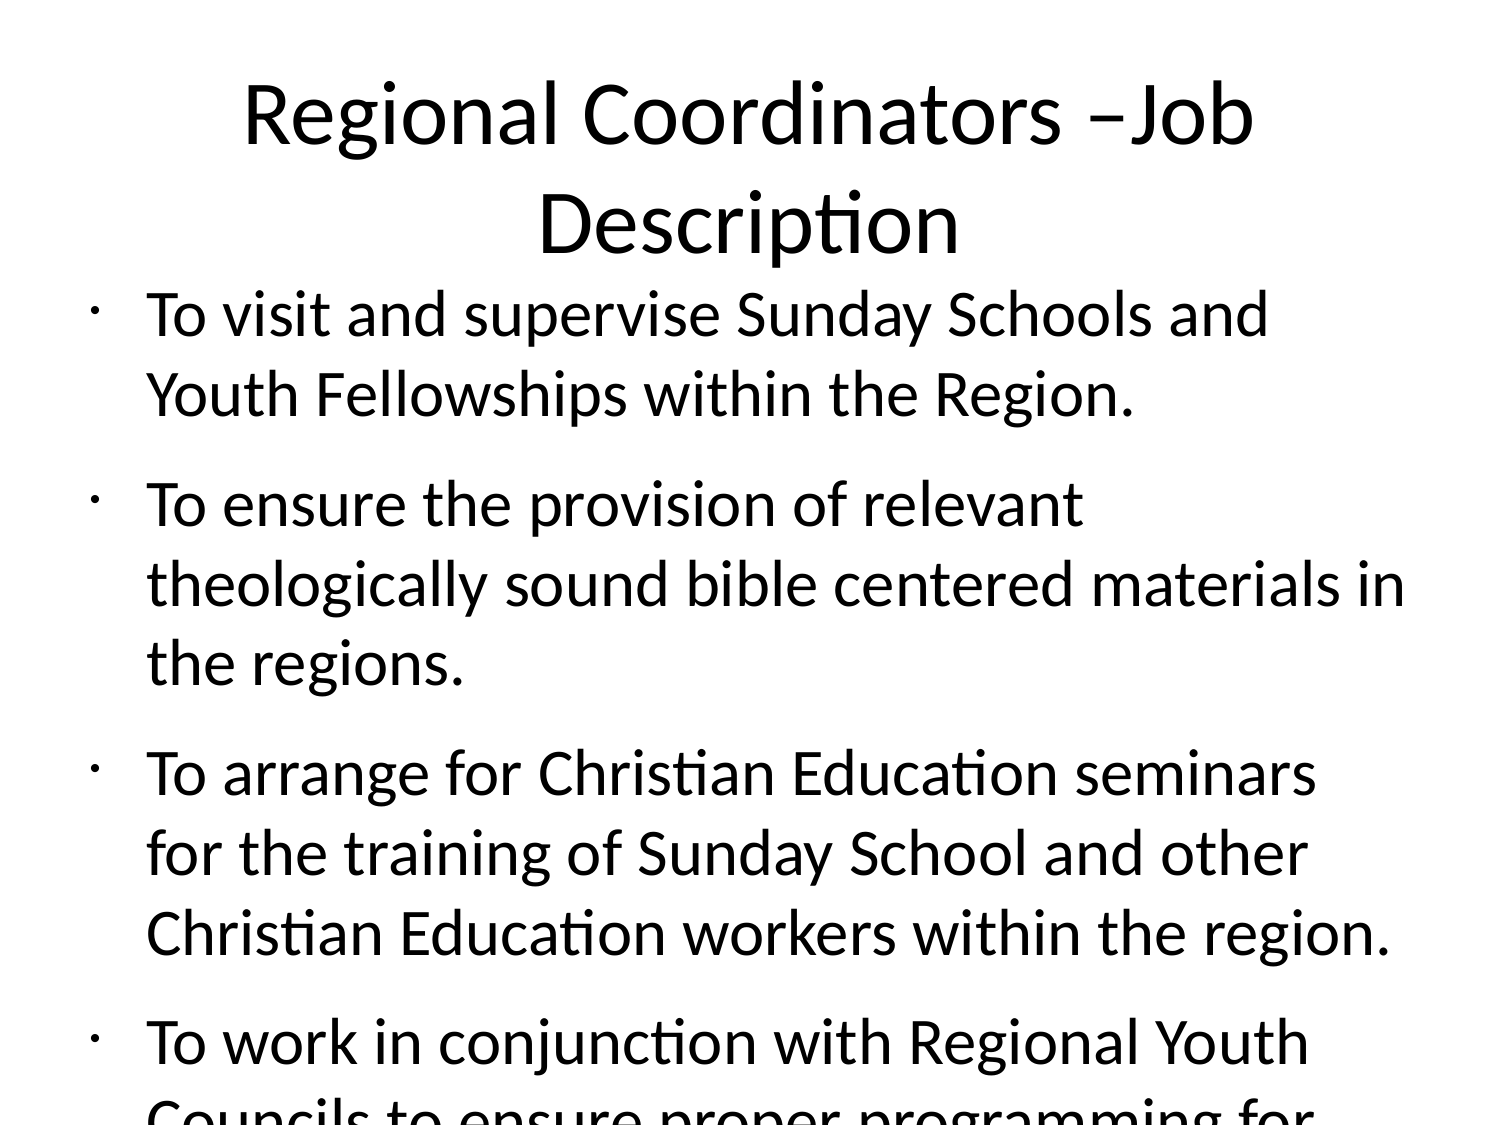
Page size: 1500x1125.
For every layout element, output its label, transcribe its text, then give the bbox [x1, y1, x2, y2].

list To visit and supervise Sunday Schools and Youth Fellowships within the Region. To ensure the provision of relevant theologically sound bible centered materials in the regions. To arrange for Christian Education seminars for the training of Sunday School and other Christian Education workers within the region. To work in conjunction with Regional Youth Councils to ensure proper programming for Youth Fellowship and for the enlistment of Camp Personnel. [75, 262, 1425, 1088]
title Regional Coordinators –Job Description [75, 45, 1425, 233]
